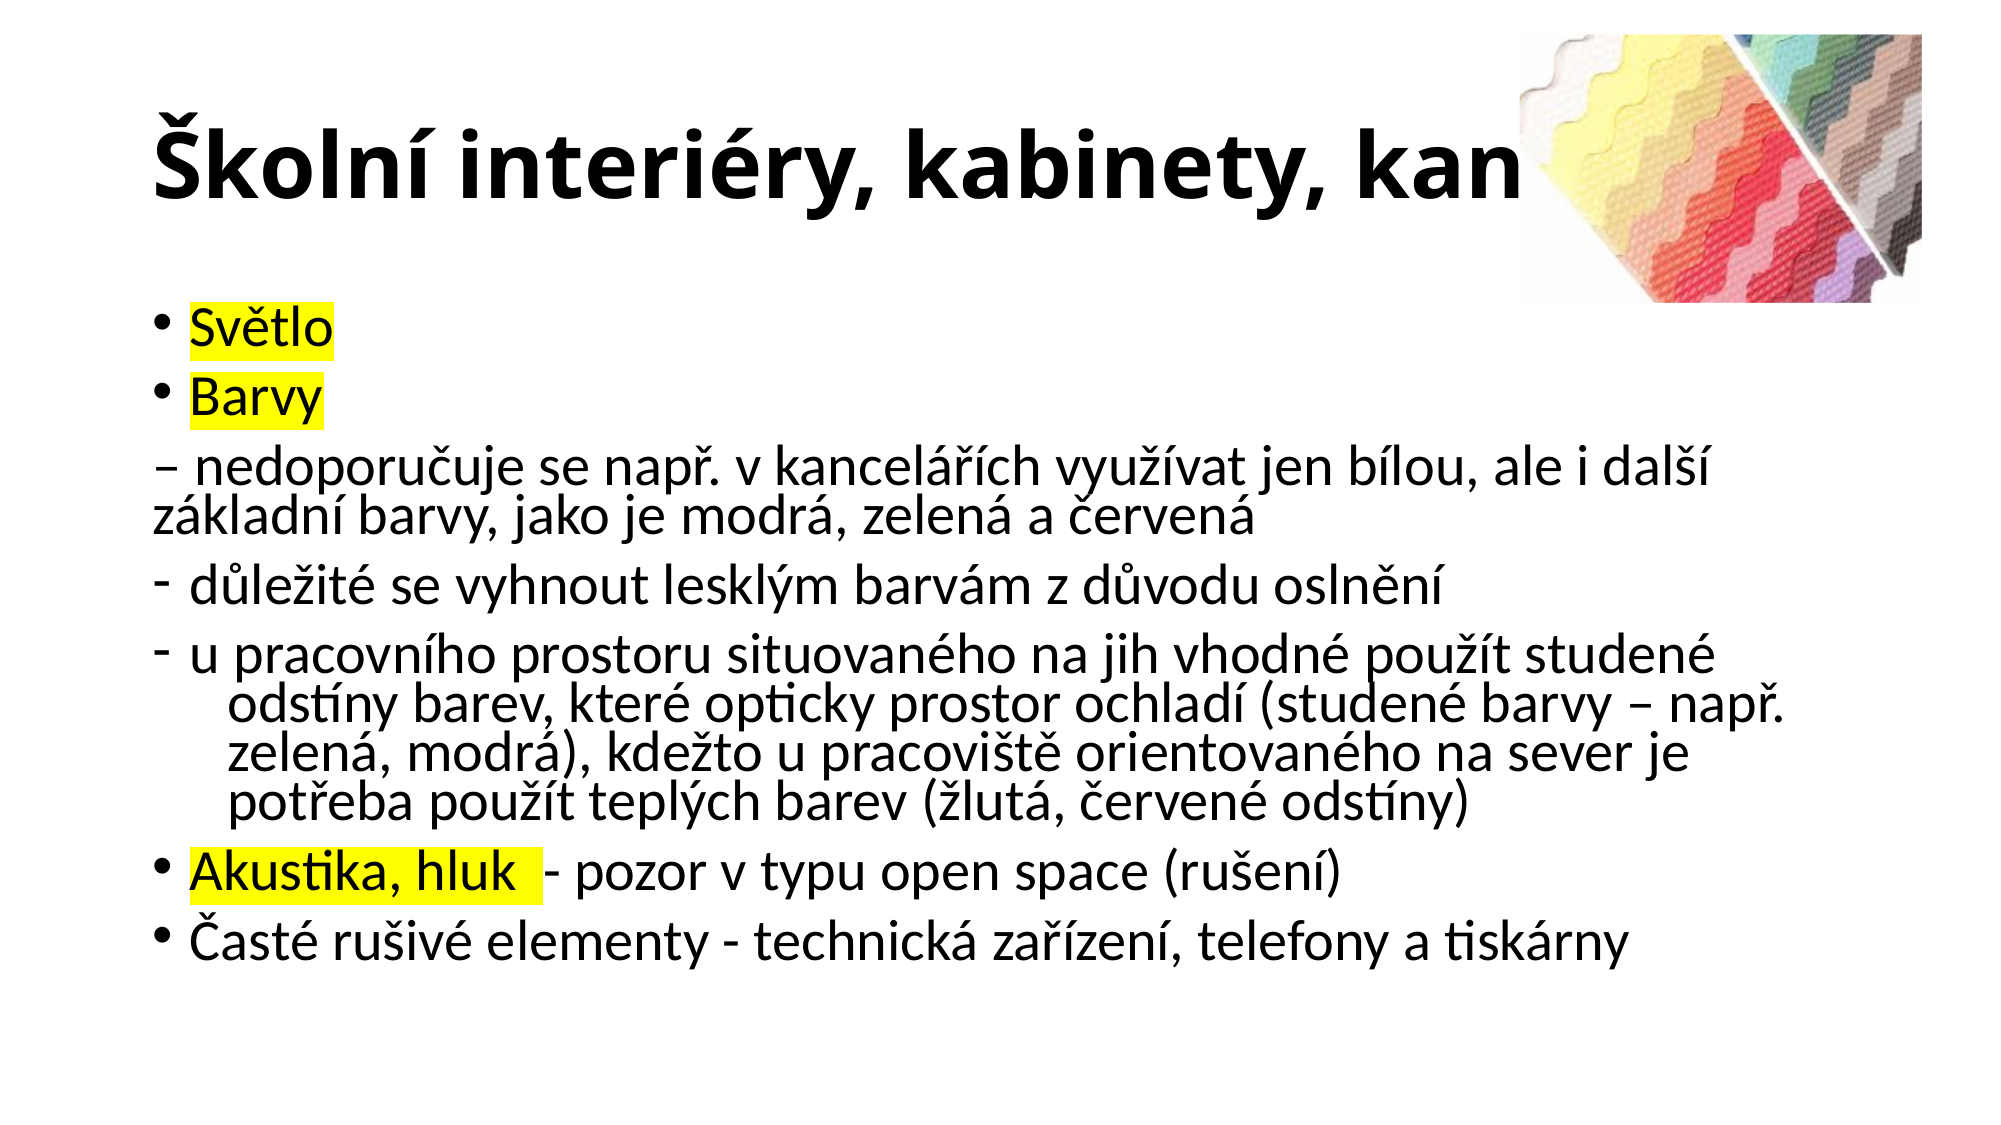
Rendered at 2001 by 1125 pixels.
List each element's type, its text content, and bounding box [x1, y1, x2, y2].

picture [1519, 34, 1922, 303]
title Školní interiéry, kabinety, kanceláře [137, 59, 1519, 278]
list Světlo Barvy – nedoporučuje se např. v kancelářích využívat jen bílou, ale i další základní barvy, jako je modrá, zelená a červená důležité se vyhnout lesklým barvám z důvodu oslnění u pracovního prostoru situovaného na jih vhodné použít studené odstíny barev, které opticky prostor ochladí (studené barvy – např. zelená, modrá), kdežto u pracoviště orientovaného na sever je potřeba použít teplých barev (žlutá, červené odstíny) Akustika, hluk - pozor v typu open space (rušení) Časté rušivé elementy - technická zařízení, telefony a tiskárny [137, 299, 1863, 1014]
